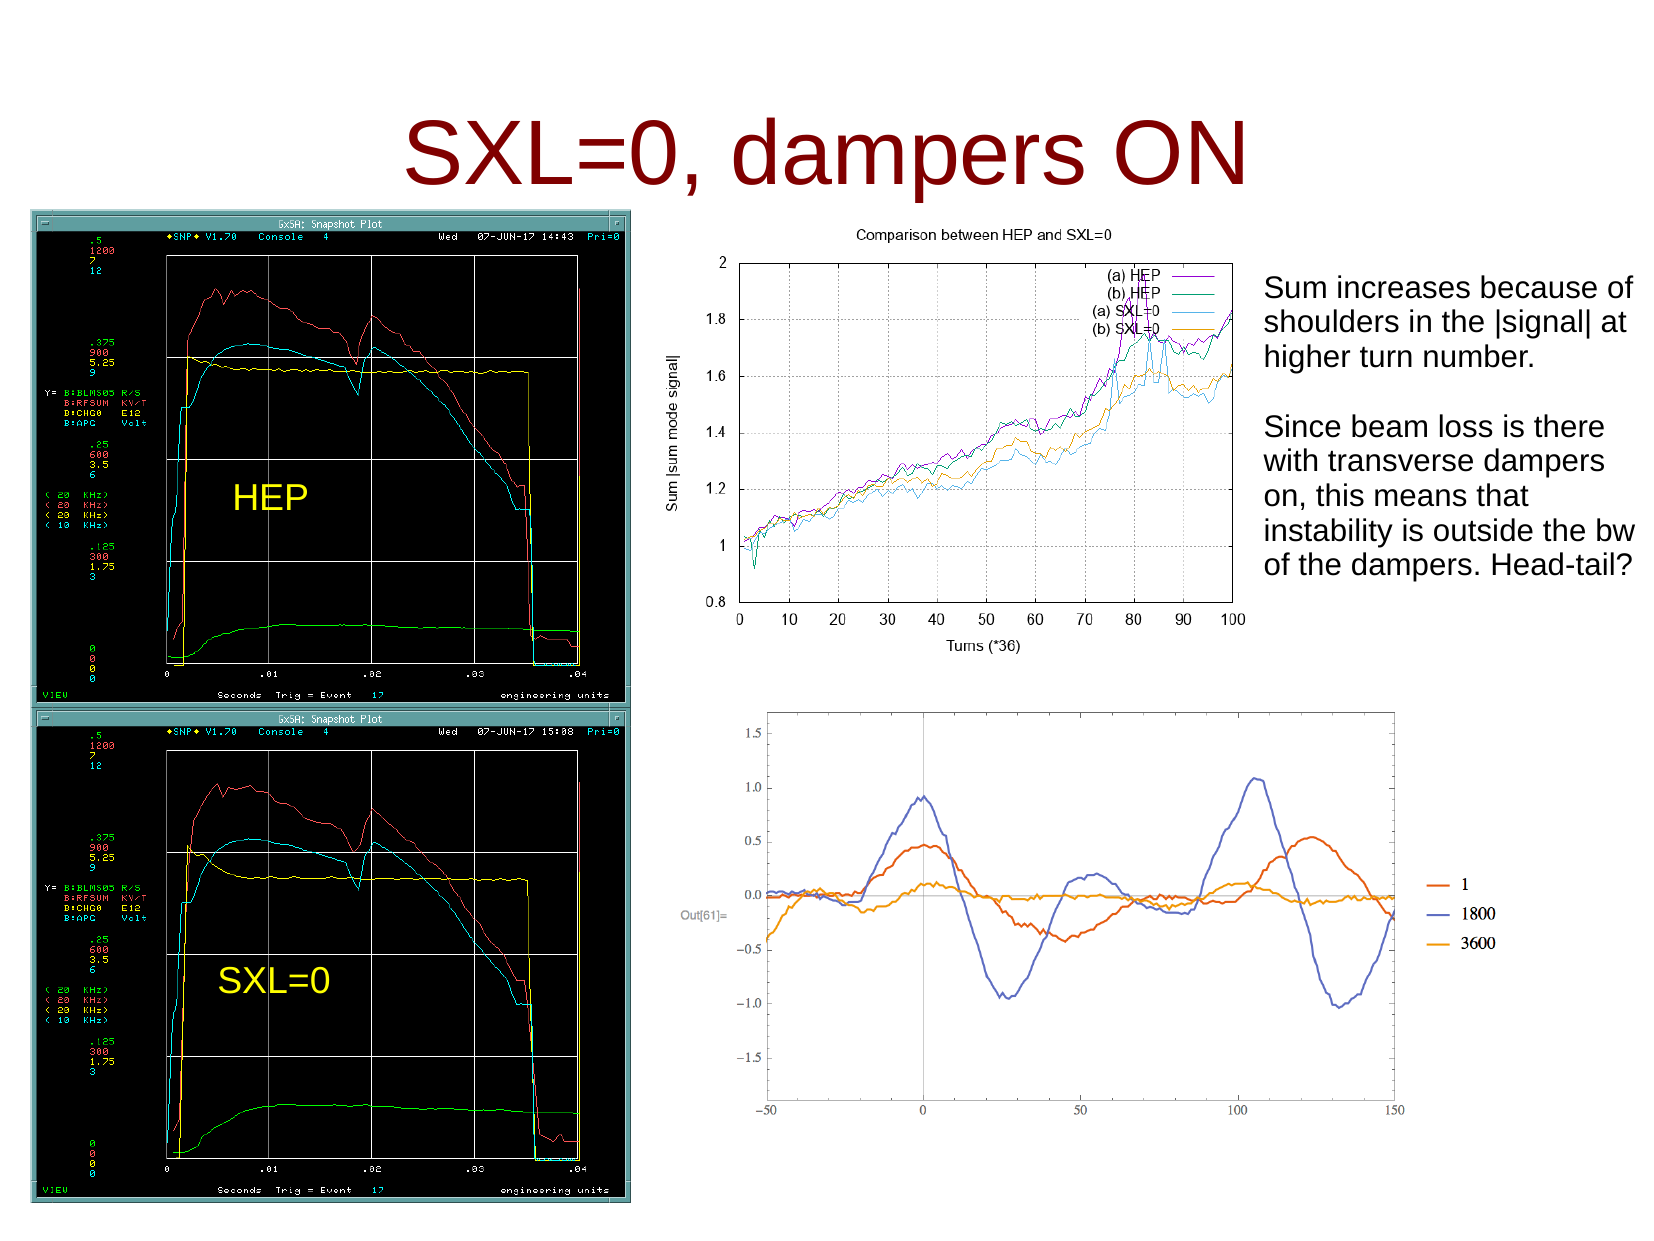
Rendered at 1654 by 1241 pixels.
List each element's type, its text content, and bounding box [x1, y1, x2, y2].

text_box HEP [217, 468, 331, 526]
picture [660, 697, 1561, 1137]
picture [660, 209, 1261, 659]
title SXL=0, dampers ON [82, 49, 1571, 257]
picture [30, 209, 631, 1204]
text_box Sum increases because of shoulders in the |signal| at higher turn number. Since beam loss is there with transverse dampers on, this means that instability is outside the bw of the dampers. Head-tail? [1248, 262, 1654, 695]
text_box SXL=0 [202, 952, 349, 1013]
